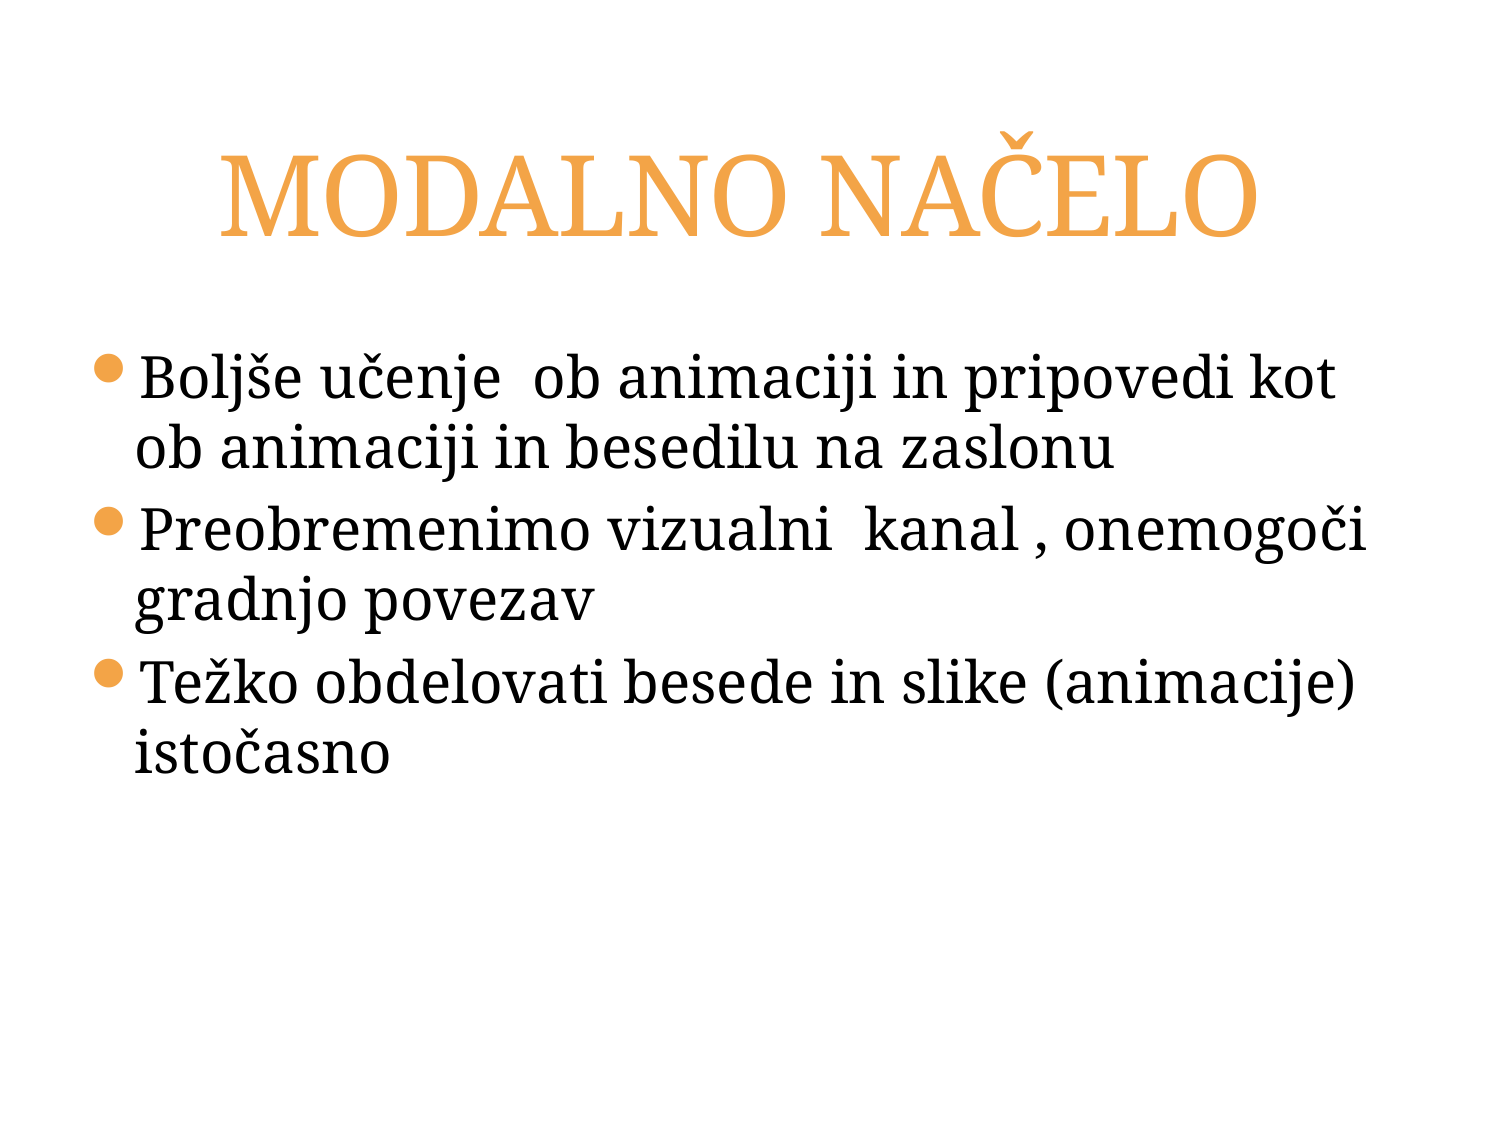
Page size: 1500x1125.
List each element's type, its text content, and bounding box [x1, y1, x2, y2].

list Boljše učenje ob animaciji in pripovedi kot ob animaciji in besedilu na zaslonu Preobremenimo vizualni kanal , onemogoči gradnjo povezav Težko obdelovati besede in slike (animacije) istočasno [75, 249, 1425, 1000]
title MODALNO NAČELO [64, 66, 1415, 267]
